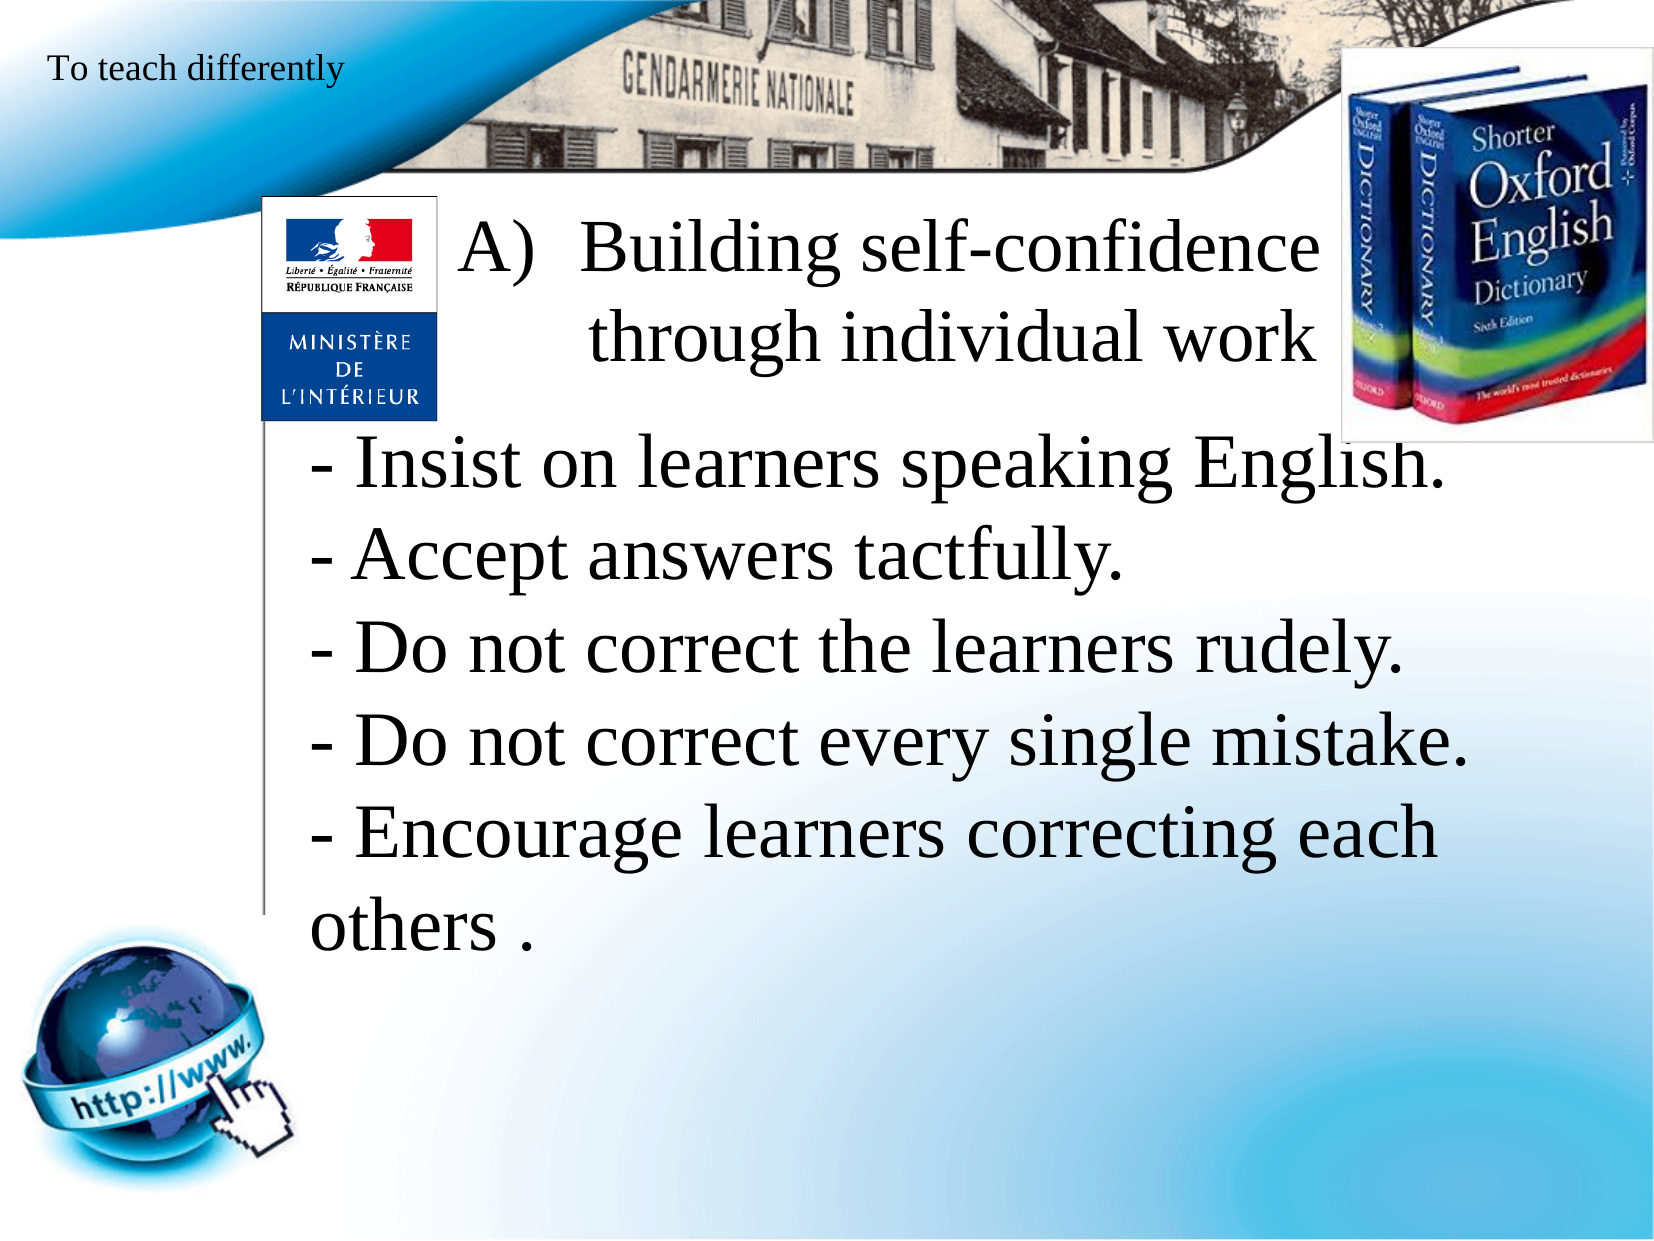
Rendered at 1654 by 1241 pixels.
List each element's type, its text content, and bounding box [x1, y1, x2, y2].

text_box To teach differently [32, 35, 443, 96]
text_box - - Insist on learners speaking English. - Accept answers tactfully. - Do not correct the learners rudely. - Do not correct every single mistake. - Encourage learners correcting each others . [295, 265, 1654, 1066]
text_box Building self-confidence through individual work [442, 189, 1410, 384]
picture [0, 0, 1654, 1241]
